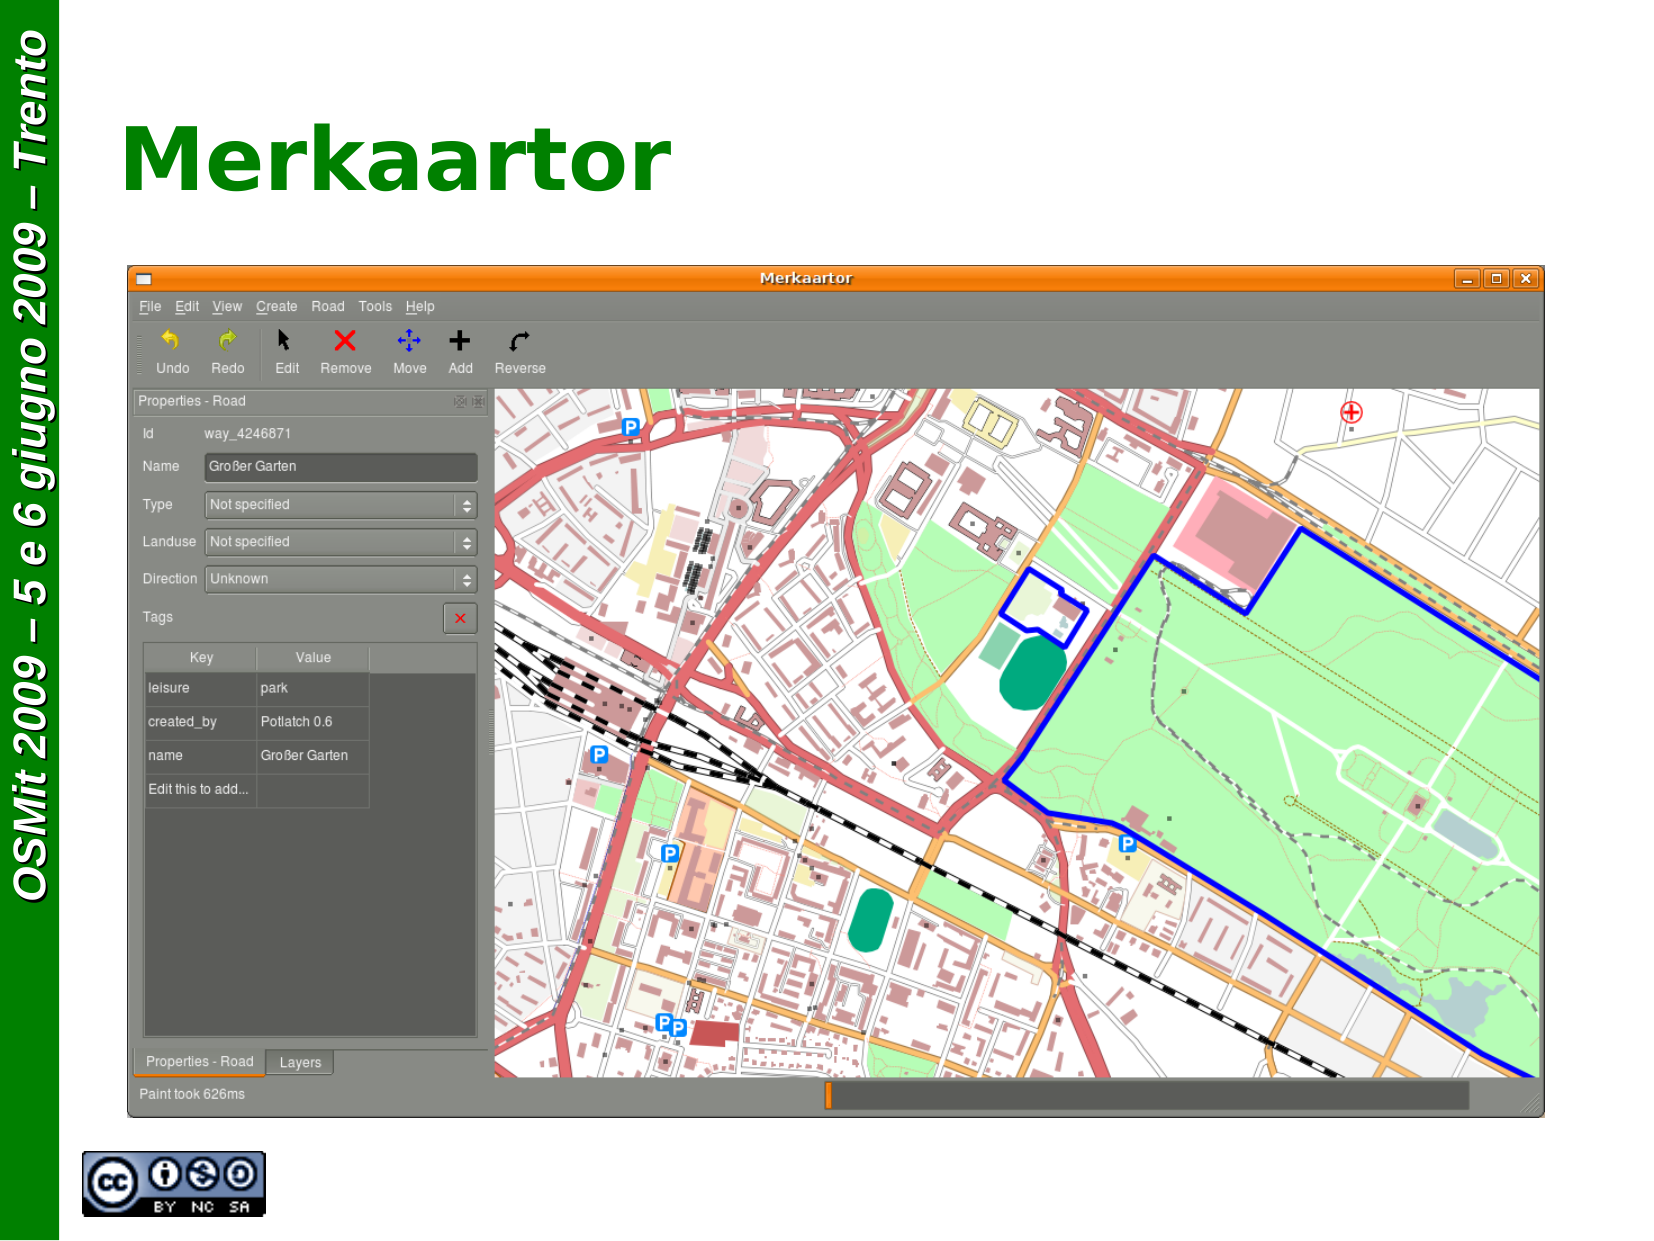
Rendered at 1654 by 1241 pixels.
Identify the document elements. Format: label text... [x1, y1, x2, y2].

title Merkaartor [118, 64, 1394, 257]
picture [127, 265, 1545, 1118]
picture [82, 1151, 266, 1217]
